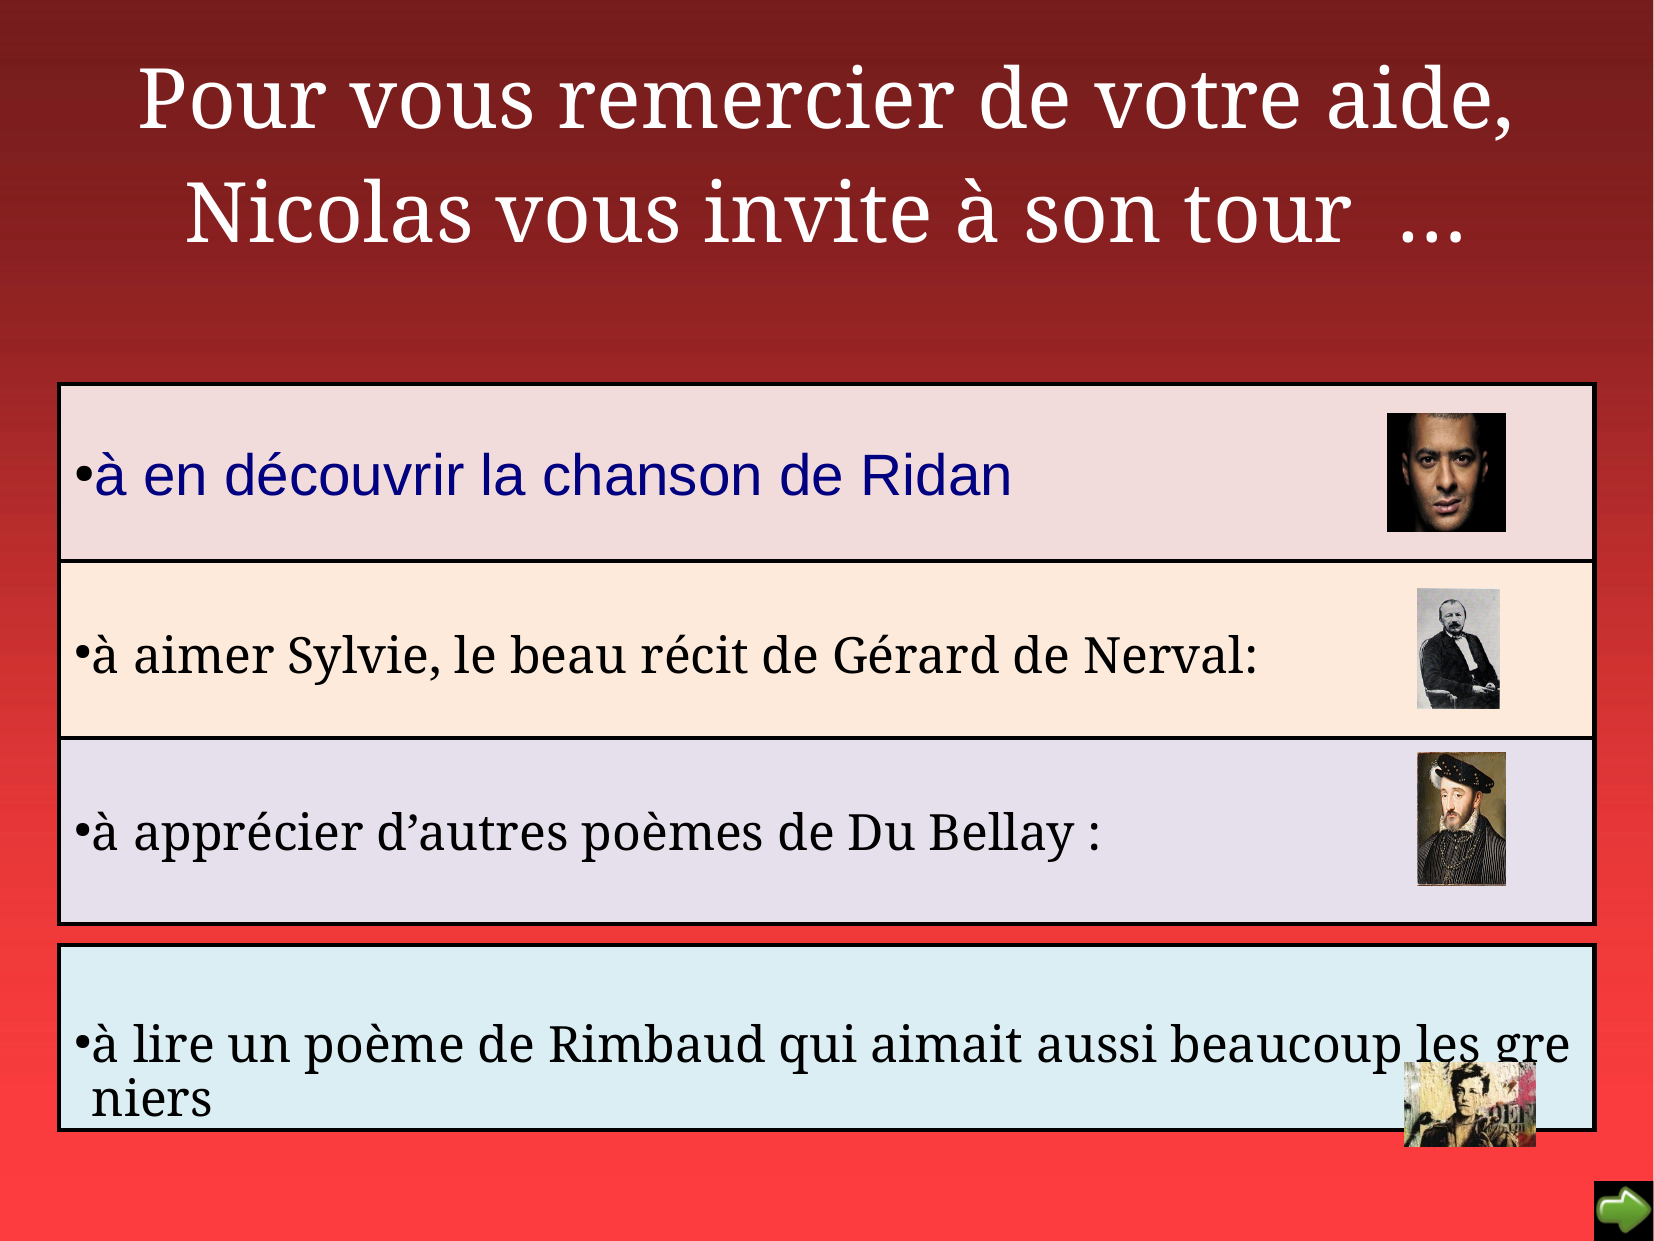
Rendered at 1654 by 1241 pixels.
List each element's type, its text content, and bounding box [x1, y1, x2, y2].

picture [0, 0, 1654, 1241]
title Pour vous remercier de votre aide, Nicolas vous invite à son tour … [82, 56, 1571, 250]
text_box à aimer Sylvie, le beau récit de Gérard de Nerval: [59, 560, 1595, 738]
text_box à lire un poème de Rimbaud qui aimait aussi beaucoup les greniers [59, 944, 1595, 1131]
text_box à apprécier d’autres poèmes de Du Bellay : [59, 738, 1595, 924]
text_box à en découvrir la chanson de Ridan [59, 383, 1595, 560]
